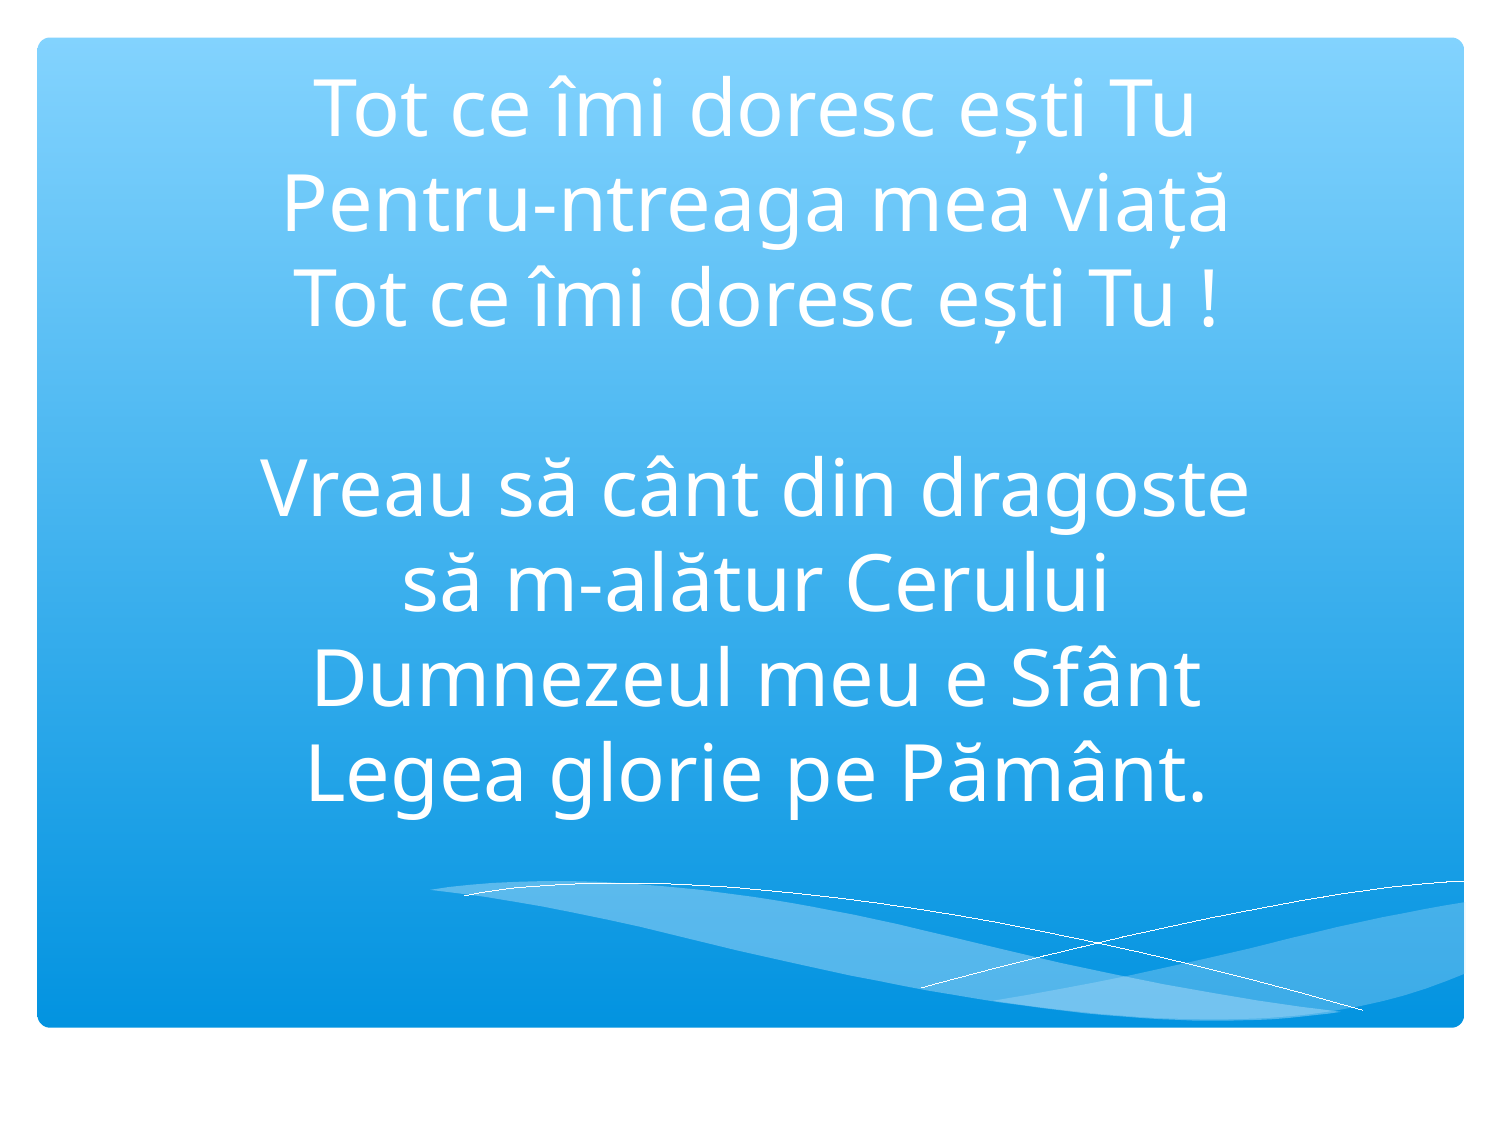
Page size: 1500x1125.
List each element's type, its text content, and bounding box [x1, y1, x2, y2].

text_box Tot ce îmi doresc eşti Tu Pentru-ntreaga mea viaţă Tot ce îmi doresc eşti Tu ! Vreau să cânt din dragoste să m-alătur Cerului Dumnezeul meu e Sfânt Legea glorie pe Pământ. [50, 49, 1463, 988]
